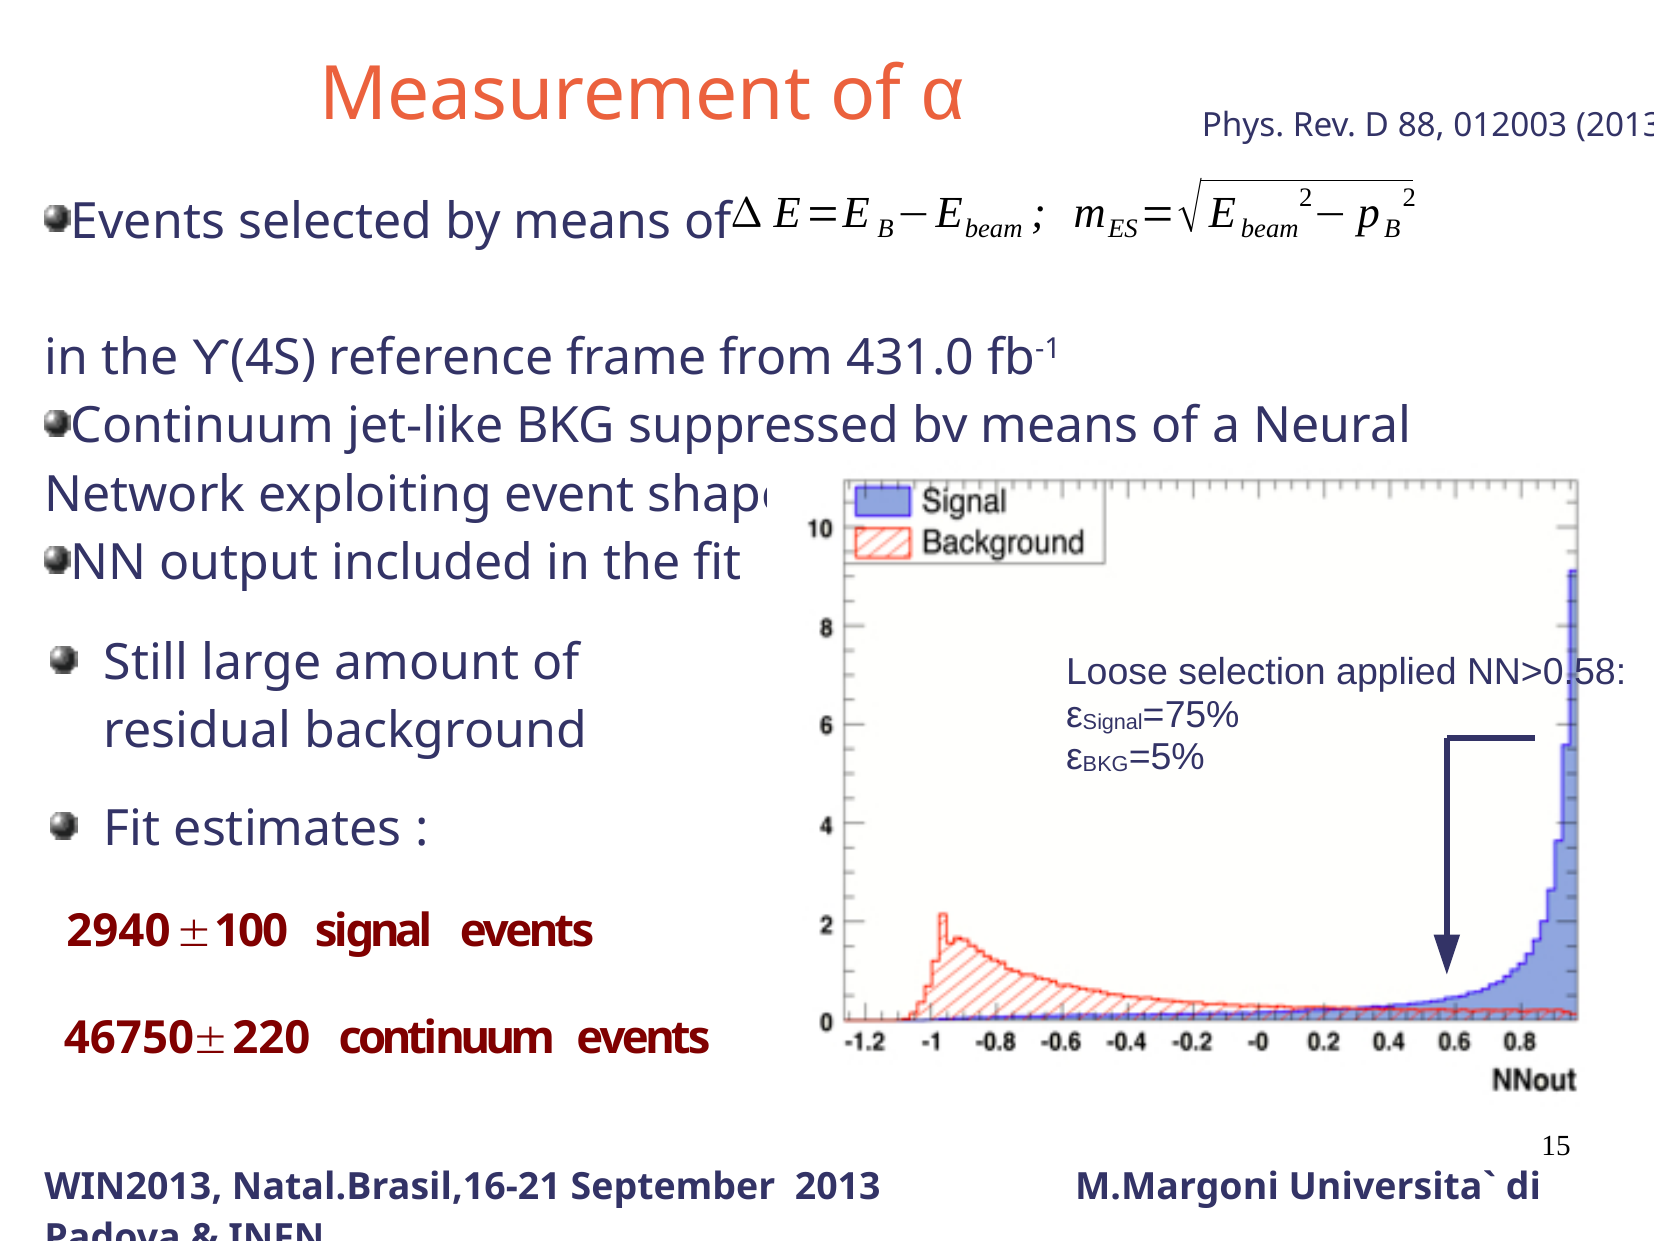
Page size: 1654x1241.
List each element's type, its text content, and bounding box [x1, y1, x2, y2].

text_box Events selected by means of in the ϒ(4S) reference frame from 431.0 fb-1 Continuum jet-like BKG suppressed by means of a Neural Network exploiting event shape variables NN output included in the fit [29, 177, 1625, 580]
text_box Measurement of α [11, 31, 1642, 495]
picture [767, 442, 1654, 1123]
chart [57, 903, 597, 975]
text_box Loose selection applied NN>0.58: εSignal=75% εBKG=5% [1051, 643, 1642, 852]
chart [54, 1010, 713, 1081]
text_box WIN2013, Natal.Brasil,16-21 September 2013 M.Margoni Universita` di Padova & INFN [29, 1151, 1625, 1225]
list Still large amount of residual background Fit estimates : [33, 625, 762, 888]
chart [720, 177, 1426, 244]
text_box Phys. Rev. D 88, 012003 (2013) [1187, 93, 1654, 160]
